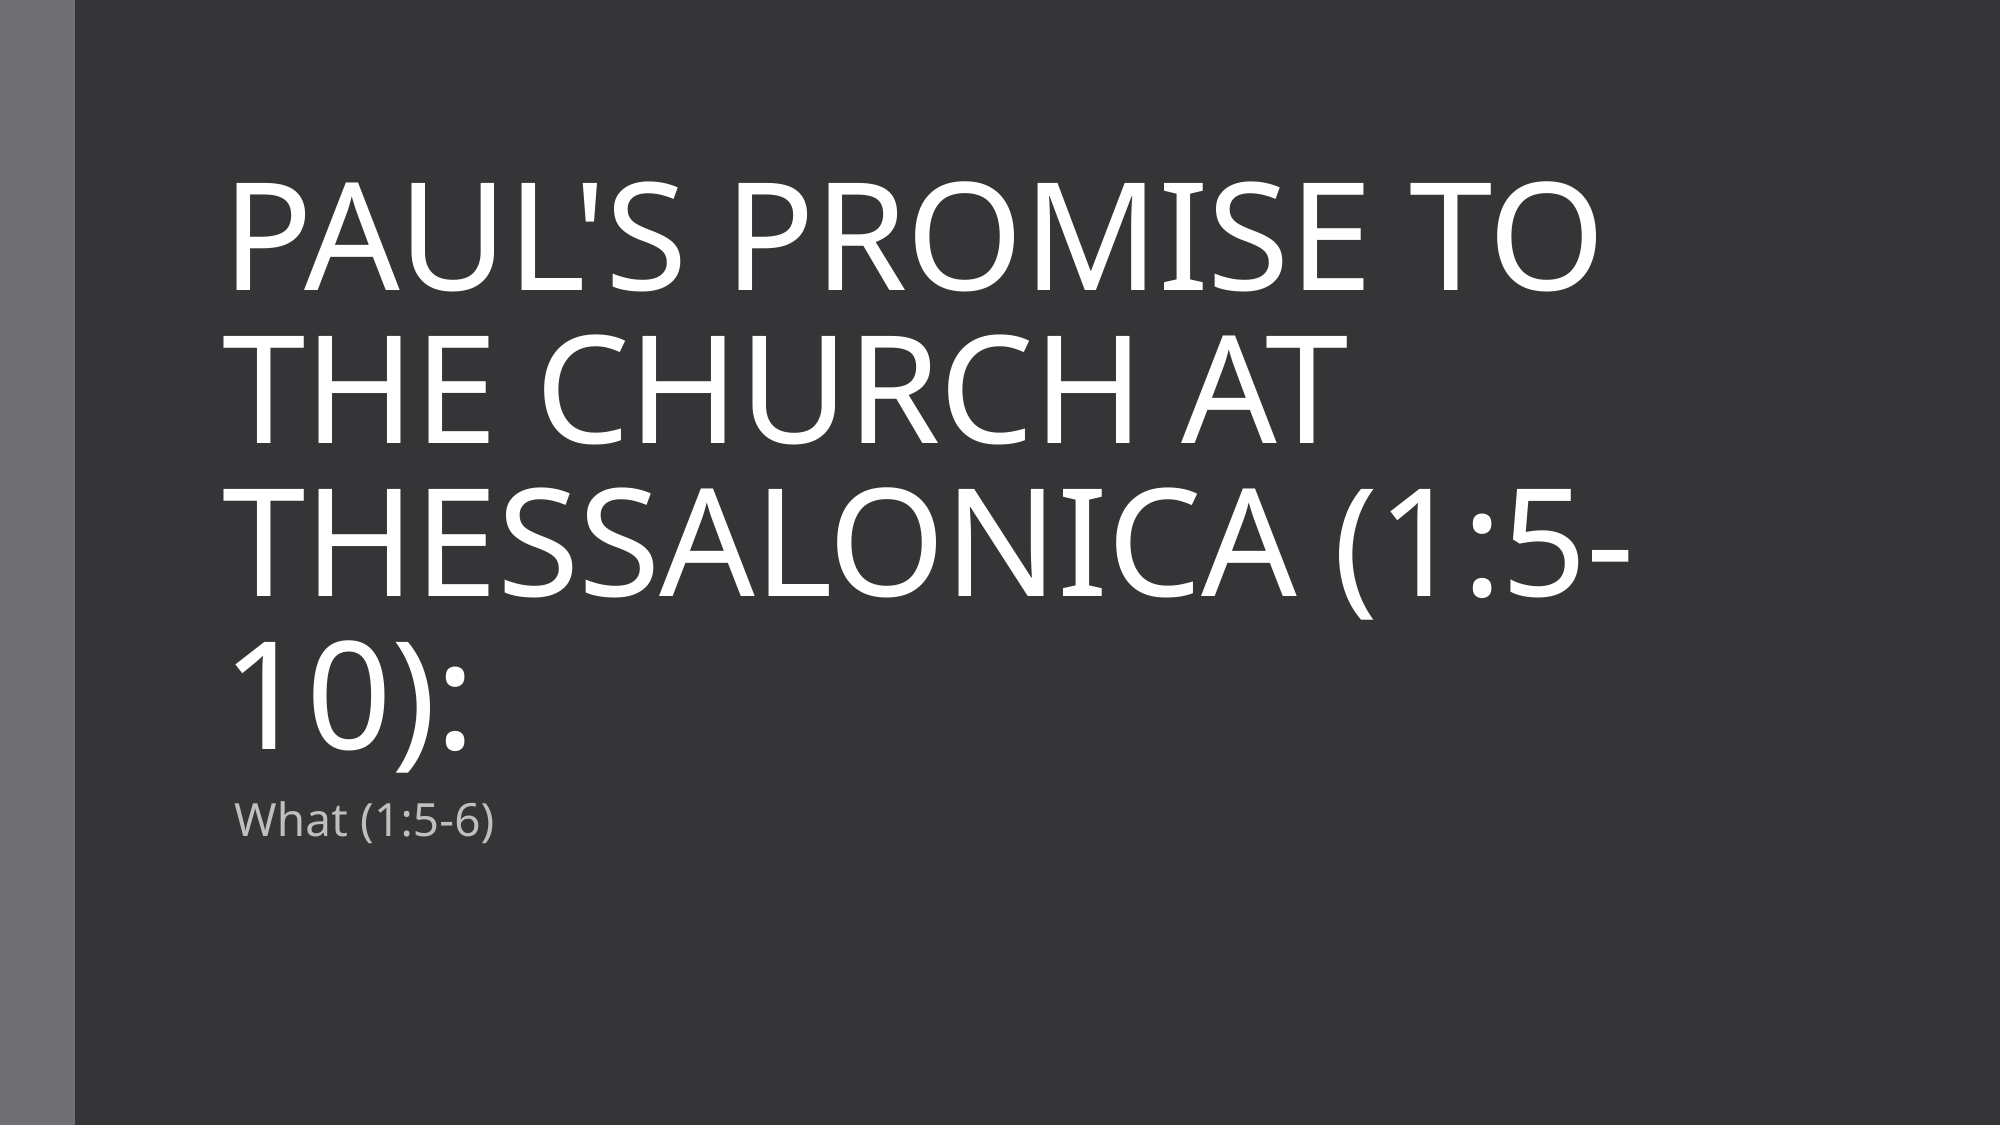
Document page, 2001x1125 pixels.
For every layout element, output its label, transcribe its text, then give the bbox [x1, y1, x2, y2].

subtitle What (1:5-6) [206, 787, 1752, 1066]
title PAUL'S PROMISE TO THE CHURCH AT THESSALONICA (1:5-10): [206, 124, 1752, 787]
